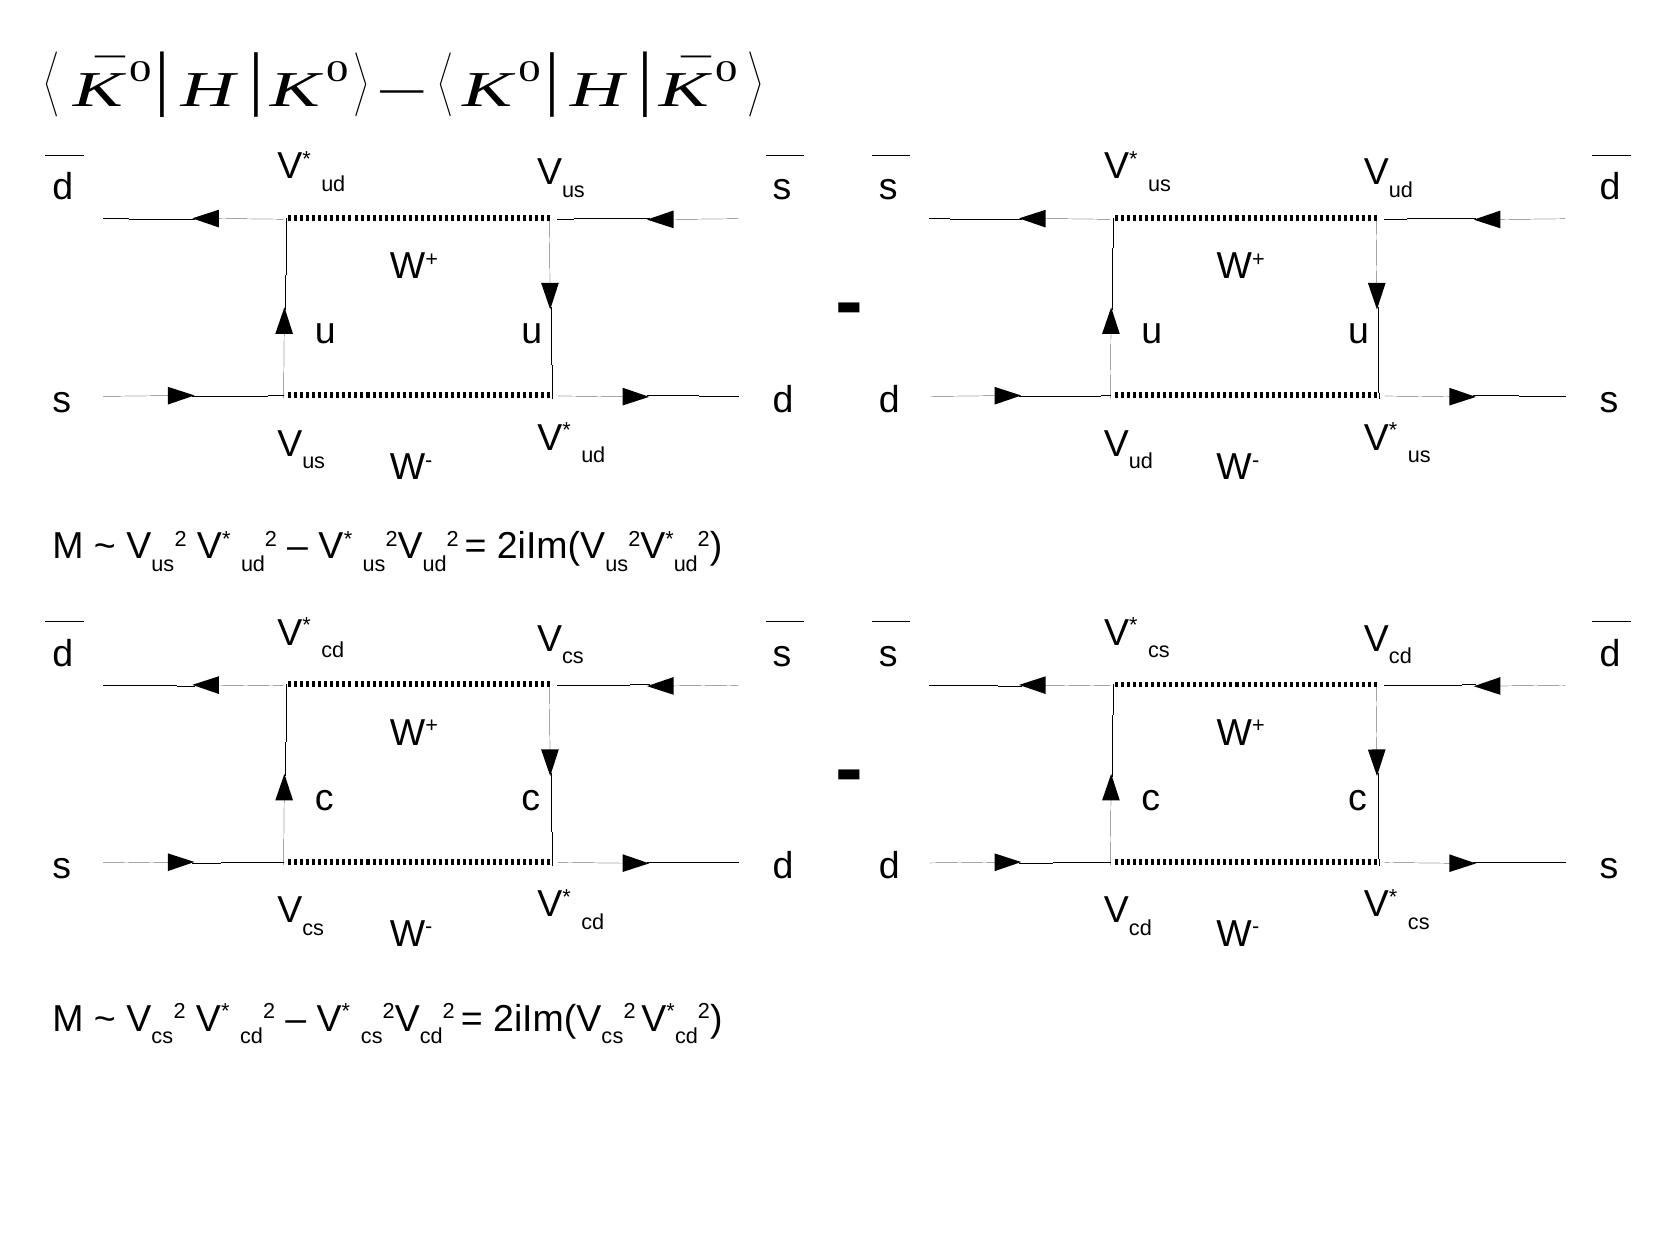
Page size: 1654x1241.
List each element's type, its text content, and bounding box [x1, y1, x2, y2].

text_box s [1584, 370, 1654, 428]
text_box W- [375, 904, 488, 962]
text_box W- [1201, 904, 1315, 962]
text_box - [821, 247, 1009, 355]
text_box s [864, 624, 940, 682]
text_box c [1126, 768, 1202, 826]
text_box V* cd [522, 875, 635, 942]
text_box M ~ Vus2 V* ud2 – V* us2Vud2 = 2iIm(Vus2V*ud2) [37, 517, 938, 584]
text_box W+ [375, 237, 488, 295]
text_box d [757, 837, 833, 895]
text_box d [1584, 158, 1654, 216]
text_box Vcd [1089, 881, 1202, 948]
text_box s [37, 837, 113, 895]
text_box c [1333, 768, 1409, 826]
text_box - [821, 713, 1009, 822]
text_box s [1584, 837, 1654, 895]
text_box d [37, 158, 113, 216]
text_box V* cs [1089, 603, 1202, 670]
text_box s [37, 370, 113, 428]
text_box V* us [1349, 409, 1462, 475]
text_box Vcs [522, 609, 635, 676]
text_box u [300, 302, 376, 360]
text_box s [864, 158, 940, 216]
text_box Vud [1089, 414, 1202, 481]
text_box d [864, 370, 940, 428]
chart [26, 49, 778, 121]
text_box Vud [1349, 143, 1462, 210]
text_box W+ [1201, 237, 1315, 295]
text_box d [757, 370, 833, 428]
text_box u [1126, 302, 1202, 360]
text_box Vus [522, 143, 635, 209]
text_box d [864, 837, 940, 895]
text_box V* us [1089, 137, 1202, 204]
text_box W- [375, 438, 488, 496]
text_box V* ud [522, 408, 635, 475]
text_box Vcs [262, 881, 376, 948]
text_box u [506, 302, 582, 360]
text_box d [37, 624, 113, 682]
text_box c [300, 768, 376, 826]
text_box u [1333, 302, 1409, 360]
text_box V* cd [262, 603, 376, 670]
text_box V* ud [262, 137, 376, 204]
text_box c [506, 768, 582, 826]
text_box W+ [1201, 703, 1315, 761]
text_box s [757, 624, 833, 682]
text_box W- [1201, 438, 1315, 496]
text_box W+ [375, 703, 488, 761]
text_box Vus [262, 414, 376, 481]
text_box M ~ Vcs2 V* cd2 – V* cs2Vcd2 = 2iIm(Vcs2 V*cd2) [37, 990, 938, 1056]
text_box V* cs [1349, 875, 1462, 942]
text_box s [757, 158, 833, 216]
text_box d [1584, 624, 1654, 682]
text_box Vcd [1349, 609, 1462, 676]
